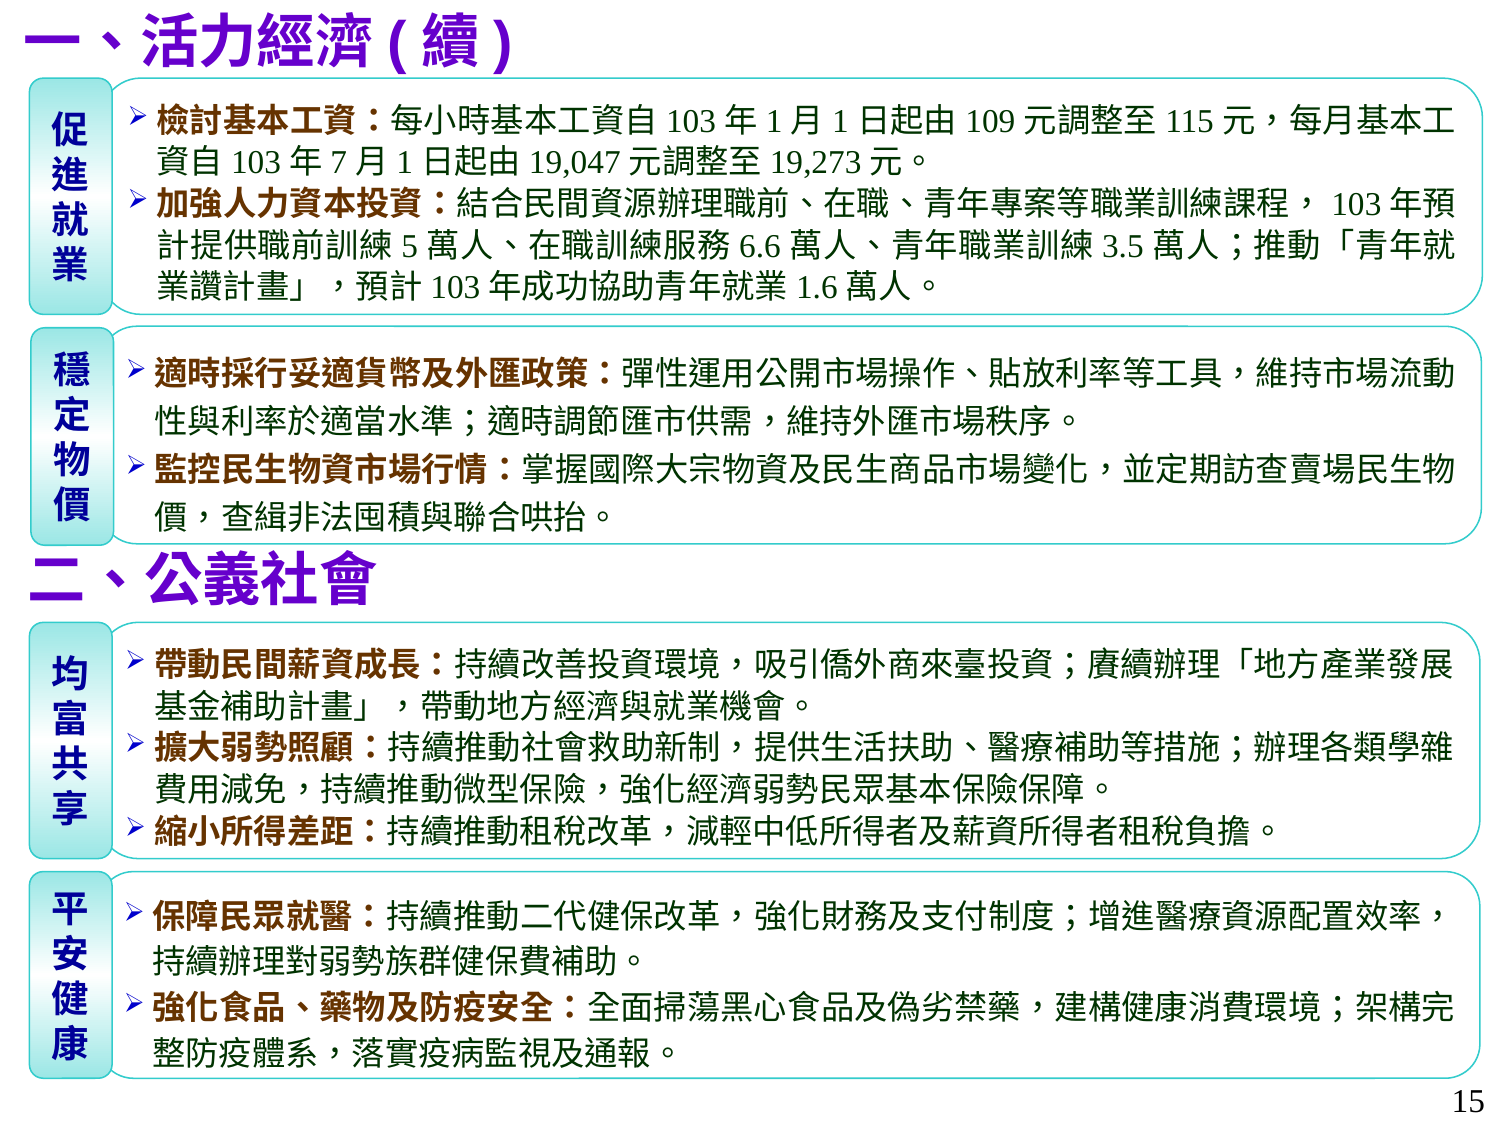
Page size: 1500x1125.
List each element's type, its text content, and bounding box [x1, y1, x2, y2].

text_box 一、活力經濟(續) [23, 4, 703, 90]
text_box 保障民眾就醫：持續推動二代健保改革，強化財務及支付制度；增進醫療資源配置效率，持續辦理對弱勢族群健保費補助。 強化食品、藥物及防疫安全：全面掃蕩黑心食品及偽劣禁藥，建構健康消費環境；架構完整防疫體系，落實疫病監視及通報。 [111, 871, 1480, 1079]
text_box 均富共享 [29, 622, 113, 859]
text_box 二、公義社會 [27, 541, 707, 628]
text_box 平安健康 [29, 871, 113, 1079]
text_box 促進就業 [29, 78, 113, 315]
text_box <編號> [1149, 1060, 1500, 1125]
text_box 適時採行妥適貨幣及外匯政策：彈性運用公開市場操作、貼放利率等工具，維持市場流動性與利率於適當水準；適時調節匯市供需，維持外匯市場秩序。 監控民生物資市場行情：掌握國際大宗物資及民生商品市場變化，並定期訪查賣場民生物價，查緝非法囤積與聯合哄抬。 [113, 326, 1482, 544]
text_box 帶動民間薪資成長：持續改善投資環境，吸引僑外商來臺投資；賡續辦理「地方產業發展基金補助計畫」，帶動地方經濟與就業機會。 擴大弱勢照顧：持續推動社會救助新制，提供生活扶助、醫療補助等措施；辦理各類學雜費用減免，持續推動微型保險，強化經濟弱勢民眾基本保險保障。 縮小所得差距：持續推動租稅改革，減輕中低所得者及薪資所得者租稅負擔。 [112, 622, 1480, 859]
text_box 檢討基本工資：每小時基本工資自103年1月1日起由109元調整至115元，每月基本工資自103年7月1日起由19,047元調整至19,273元。 加強人力資本投資：結合民間資源辦理職前、在職、青年專案等職業訓練課程，103年預計提供職前訓練5萬人、在職訓練服務6.6萬人、青年職業訓練3.5萬人；推動「青年就業讚計畫」，預計103年成功協助青年就業1.6萬人。 [112, 78, 1483, 315]
text_box 穩定物價 [30, 327, 114, 541]
